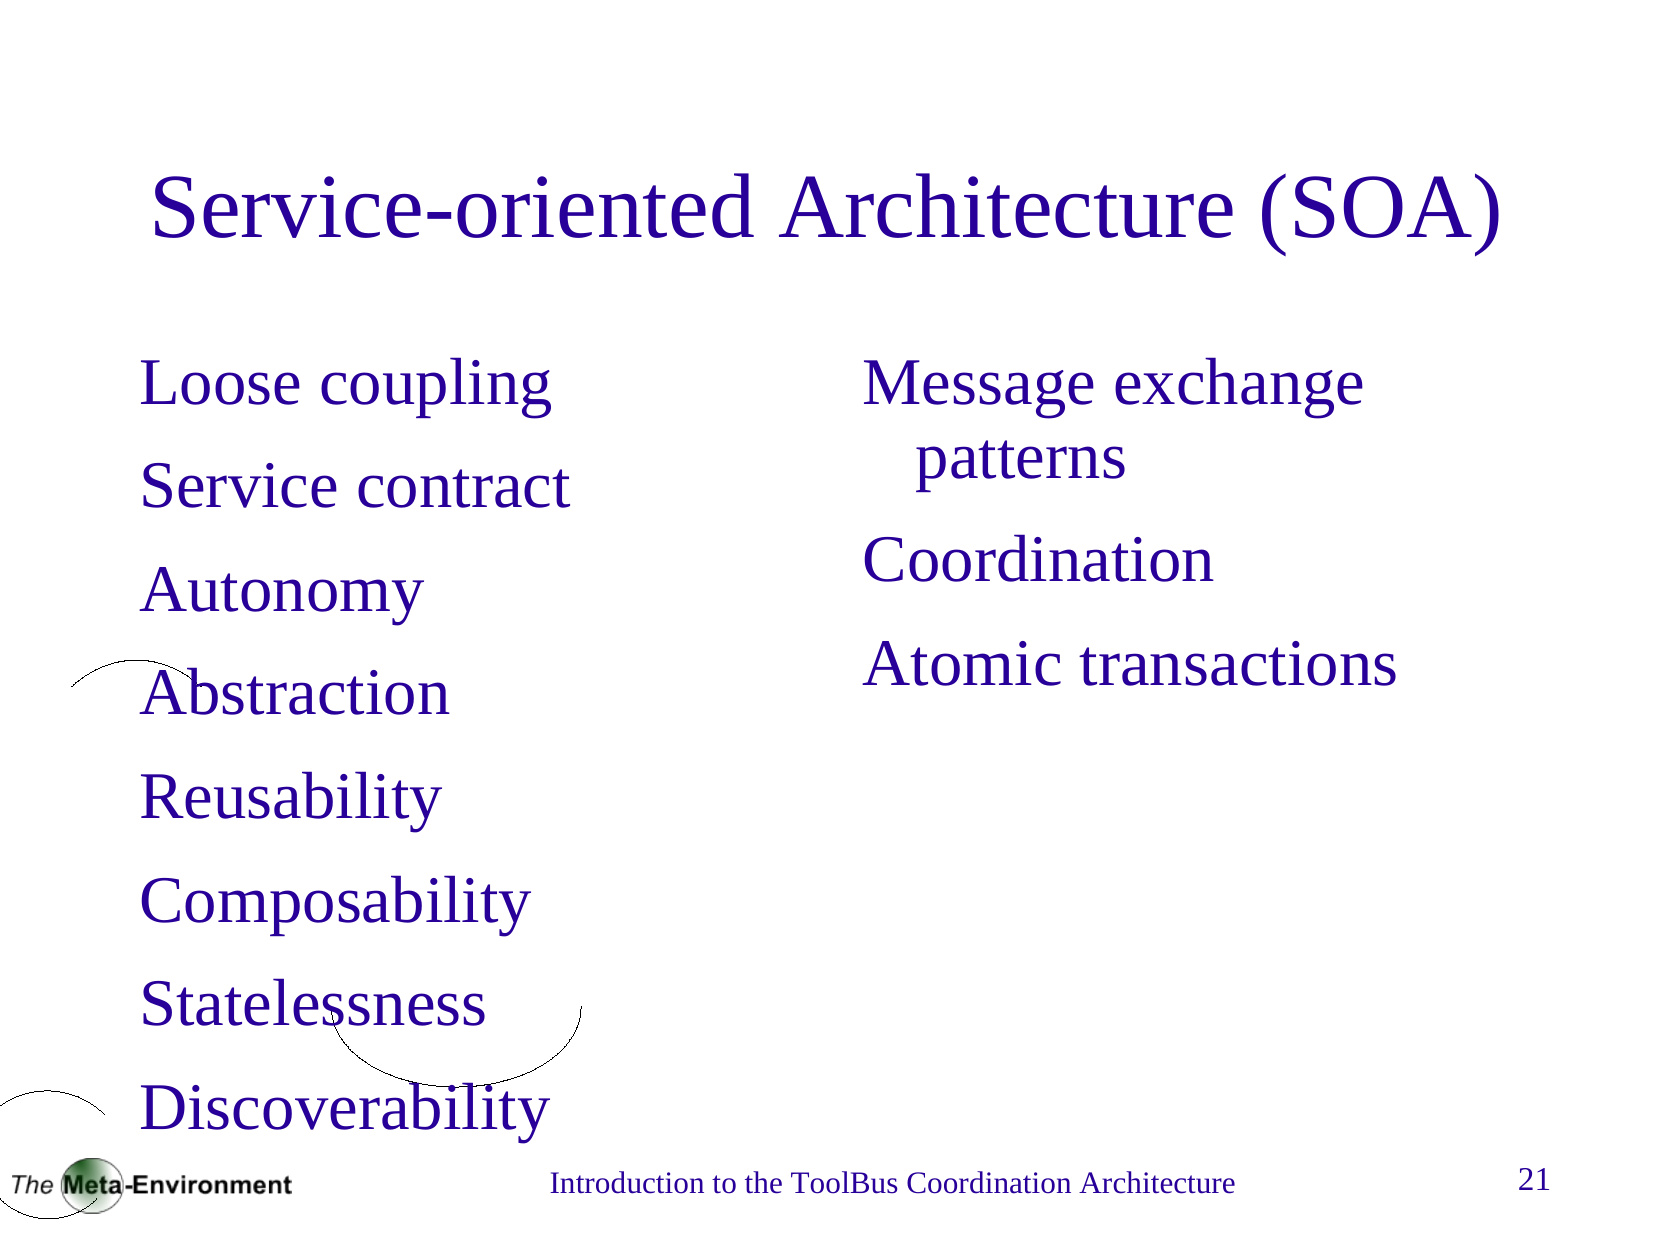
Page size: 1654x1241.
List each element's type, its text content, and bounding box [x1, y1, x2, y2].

list Message exchange patterns Coordination Atomic transactions [845, 290, 1572, 1109]
title Service-oriented Architecture (SOA) [82, 49, 1571, 257]
list Loose coupling Service contract Autonomy Abstraction Reusability Composability Statelessness Discoverability [82, 290, 809, 1109]
picture [12, 1158, 292, 1214]
